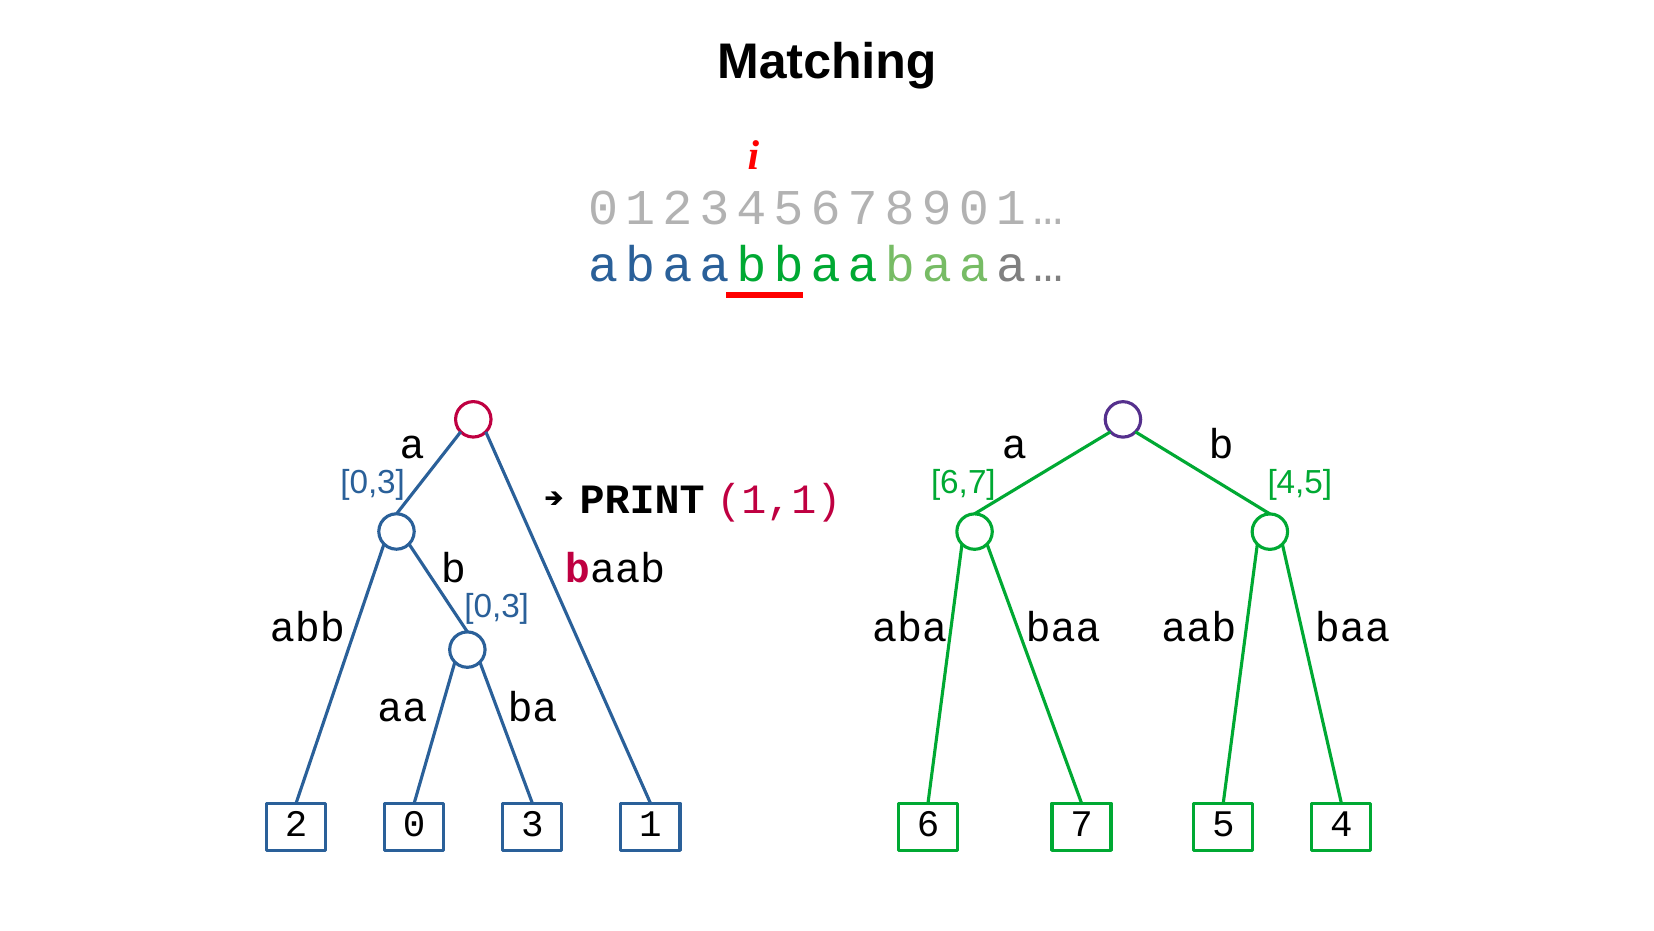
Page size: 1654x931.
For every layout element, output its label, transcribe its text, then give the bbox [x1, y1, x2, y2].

text_box aba [857, 599, 962, 662]
text_box 6 [898, 803, 958, 851]
text_box i [732, 124, 774, 186]
text_box 4 [1311, 803, 1371, 851]
text_box [6,7] [916, 456, 1011, 508]
text_box 7 [1052, 803, 1112, 851]
text_box 5 [1193, 803, 1253, 851]
text_box a [384, 416, 440, 479]
text_box baa [1300, 599, 1405, 662]
text_box aab [1146, 599, 1252, 662]
text_box b [426, 540, 481, 603]
text_box 1 [620, 803, 680, 851]
text_box abb [254, 599, 360, 662]
text_box 3 [502, 803, 562, 851]
text_box [0,3] [449, 580, 545, 632]
text_box 0 [384, 803, 444, 851]
text_box b [1193, 416, 1249, 479]
text_box PRINT (1,1) [529, 468, 886, 541]
text_box aa [362, 679, 443, 742]
text_box baab [550, 541, 680, 603]
text_box Matching [301, 0, 1353, 125]
text_box a [987, 416, 1042, 479]
text_box 2 [266, 803, 326, 851]
text_box [0,3] [325, 456, 421, 508]
text_box [4,5] [1252, 456, 1348, 508]
text_box ba [492, 679, 573, 742]
text_box 012345678901… abaabbaabaaa… [573, 175, 1081, 304]
text_box baa [1010, 599, 1116, 662]
